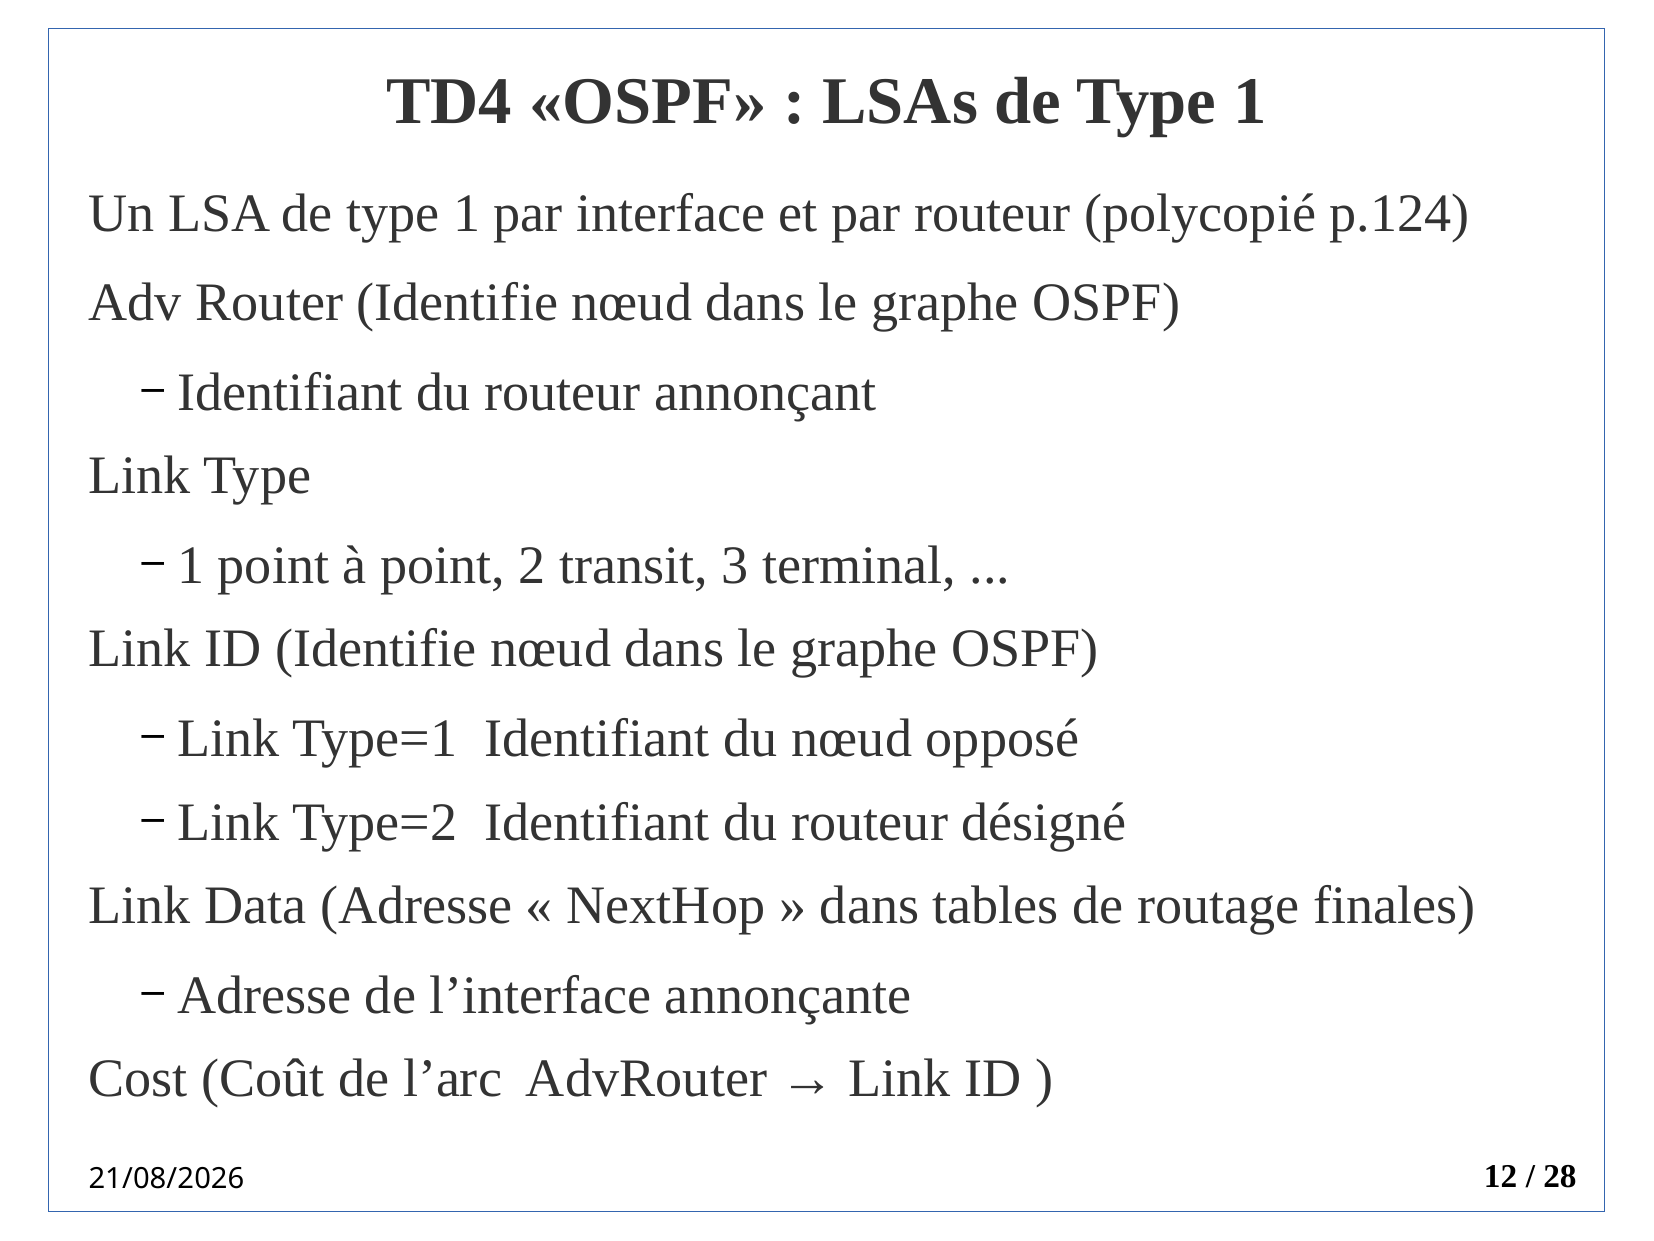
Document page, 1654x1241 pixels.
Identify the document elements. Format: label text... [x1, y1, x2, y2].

list Un LSA de type 1 par interface et par routeur (polycopié p.124) Adv Router (Identifie nœud dans le graphe OSPF) Identifiant du routeur annonçant Link Type 1 point à point, 2 transit, 3 terminal, ... Link ID (Identifie nœud dans le graphe OSPF) Link Type=1 Identifiant du nœud opposé Link Type=2 Identifiant du routeur désigné Link Data (Adresse « NextHop » dans tables de routage finales) Adresse de l’interface annonçante Cost (Coût de l’arc AdvRouter → Link ID ) [88, 183, 1565, 1123]
title TD4 «OSPF» : LSAs de Type 1 [88, 61, 1565, 142]
